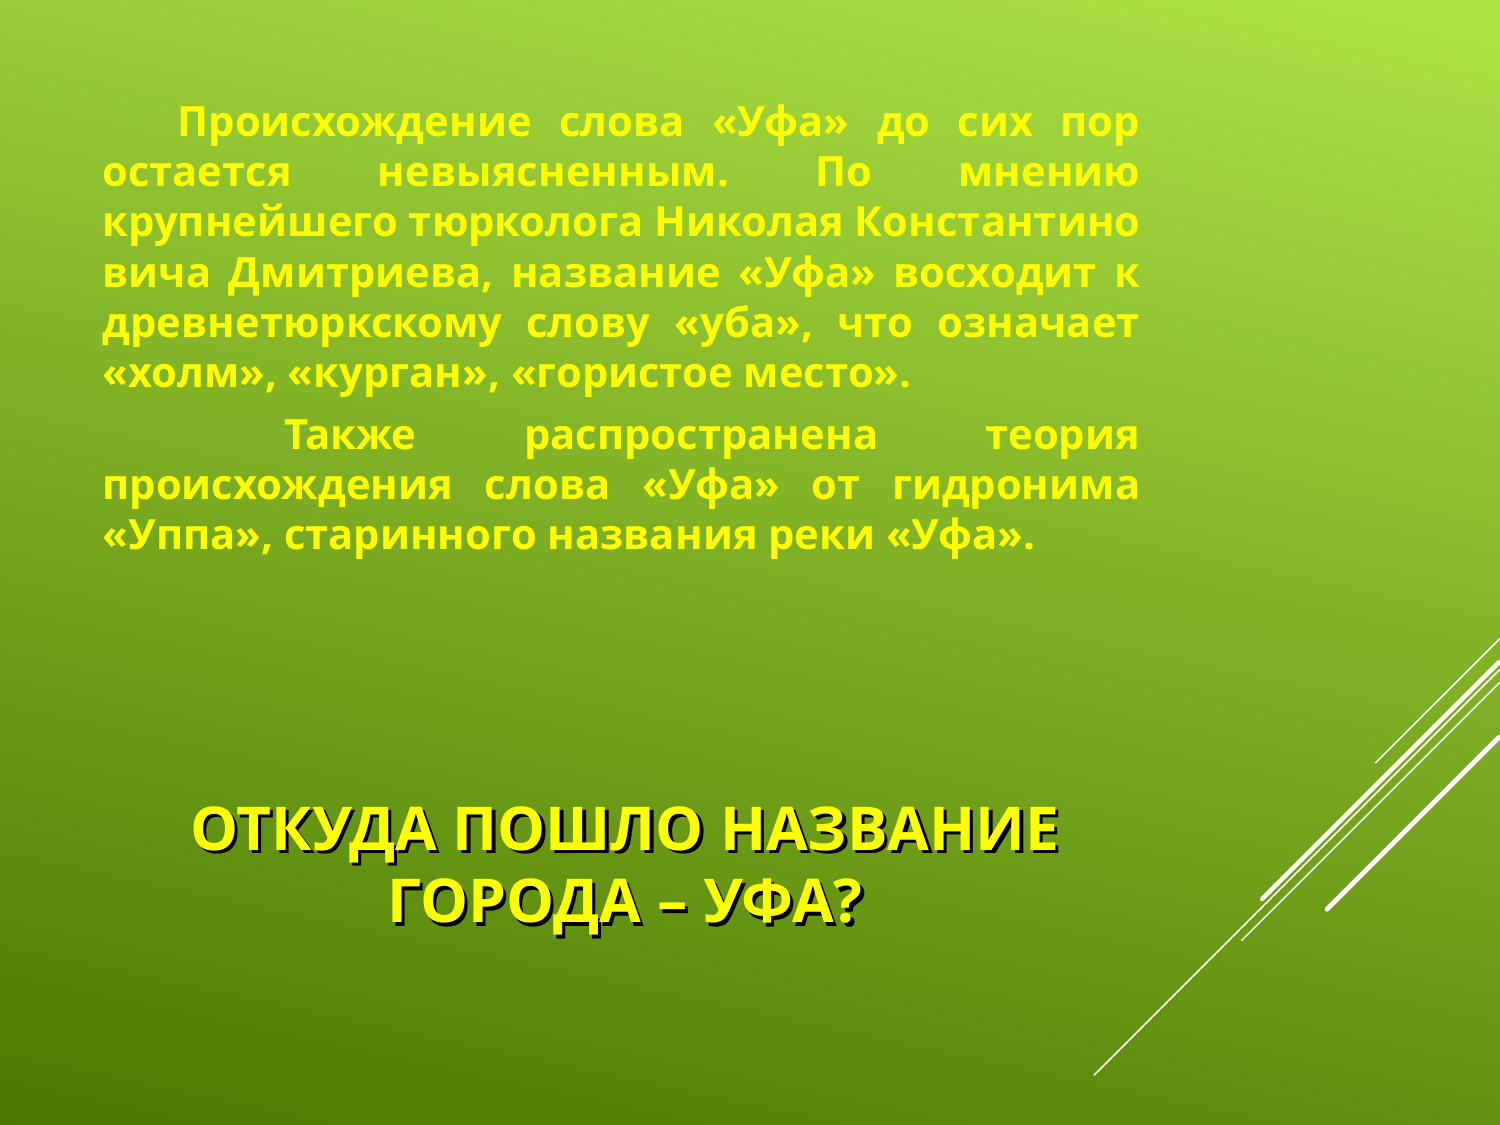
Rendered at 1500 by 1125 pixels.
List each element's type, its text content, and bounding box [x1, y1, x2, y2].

title Откуда пошло название города – Уфа? [87, 737, 1163, 988]
list Происхождение слова «Уфа» до сих пор остается невыясненным. По мнению крупнейшего тюрколога Николая Конс­тан­ти­но­вича Дмитриева, название «Уфа» восходит к древнетюркскому слову «уба», что означает «холм», «курган», «гористое место». Также распространена теория происхождения слова «Уфа» от гидронима «Уппа», старинного названия реки «Уфа». [87, 87, 1163, 706]
